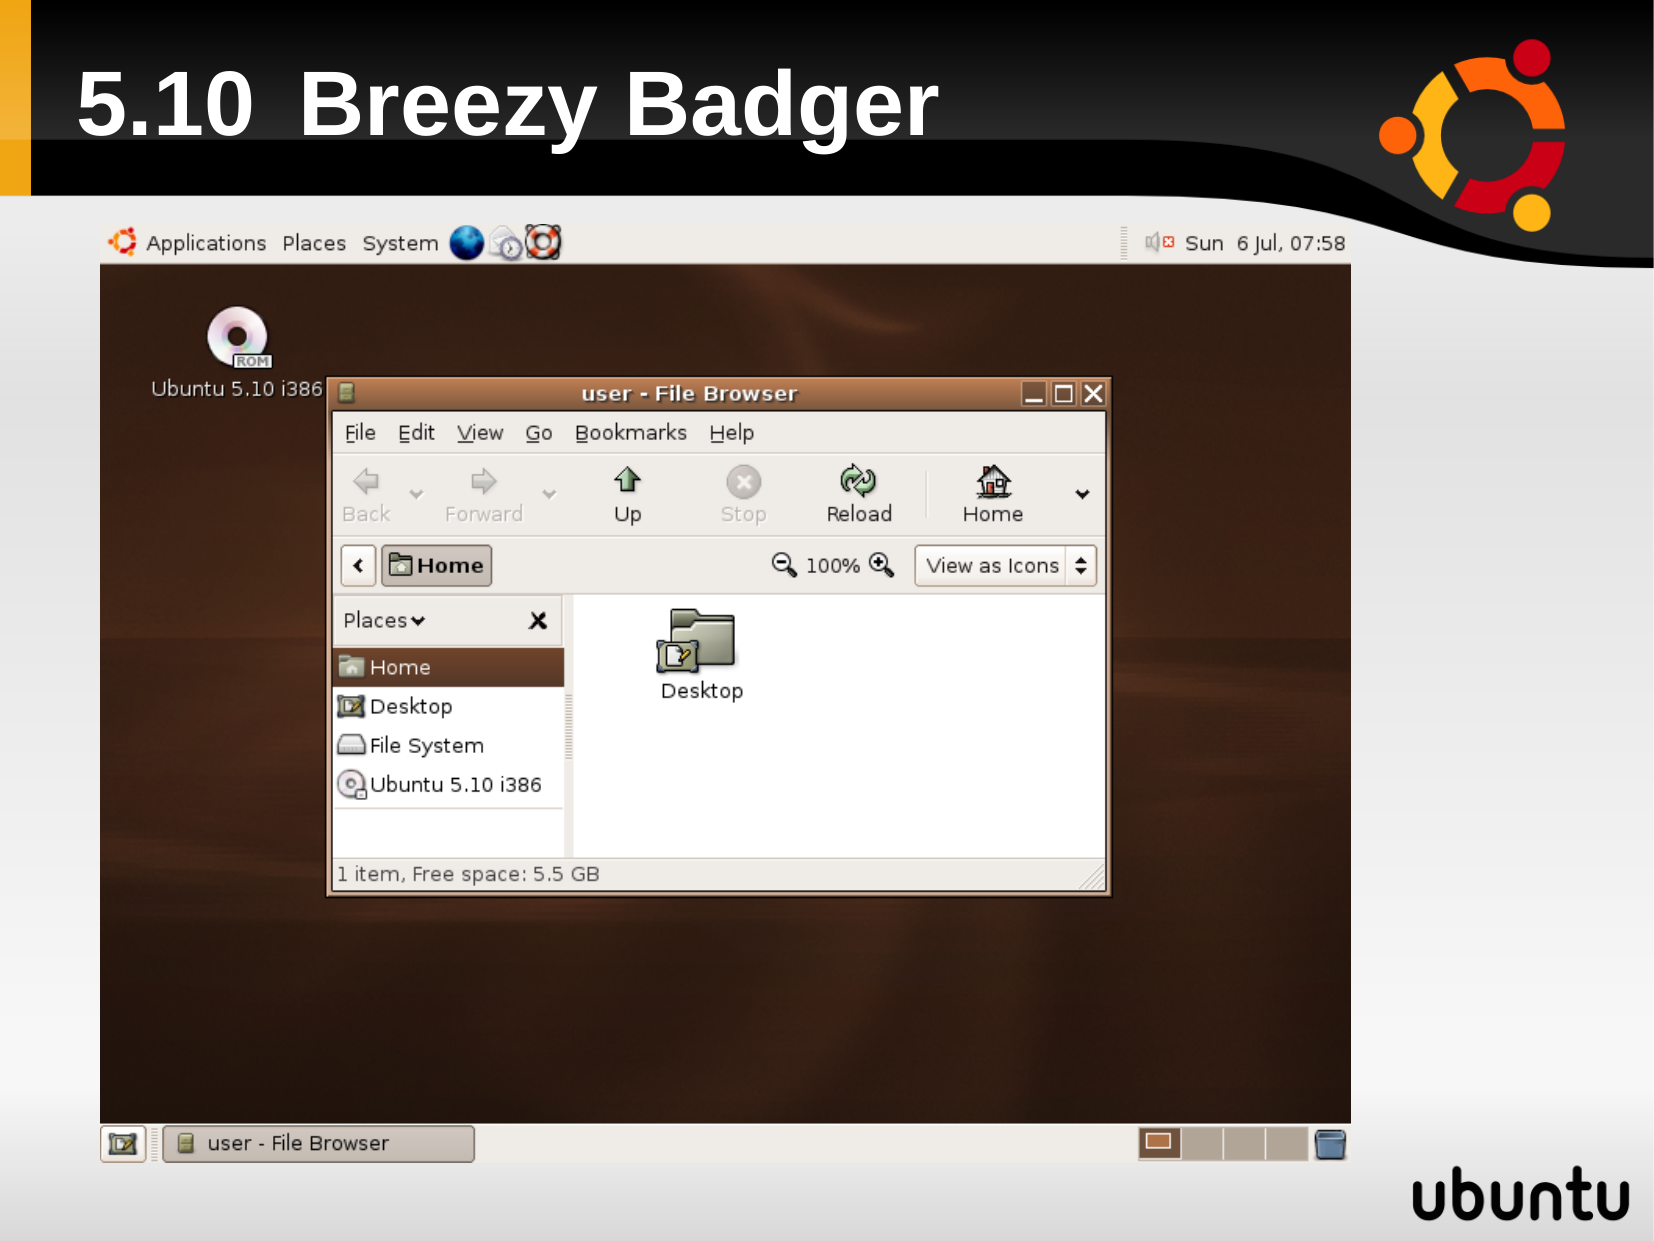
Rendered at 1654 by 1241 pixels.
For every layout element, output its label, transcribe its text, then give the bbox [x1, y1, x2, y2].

picture [0, 0, 1654, 1241]
title 5.10 Breezy Badger [76, 7, 1565, 200]
